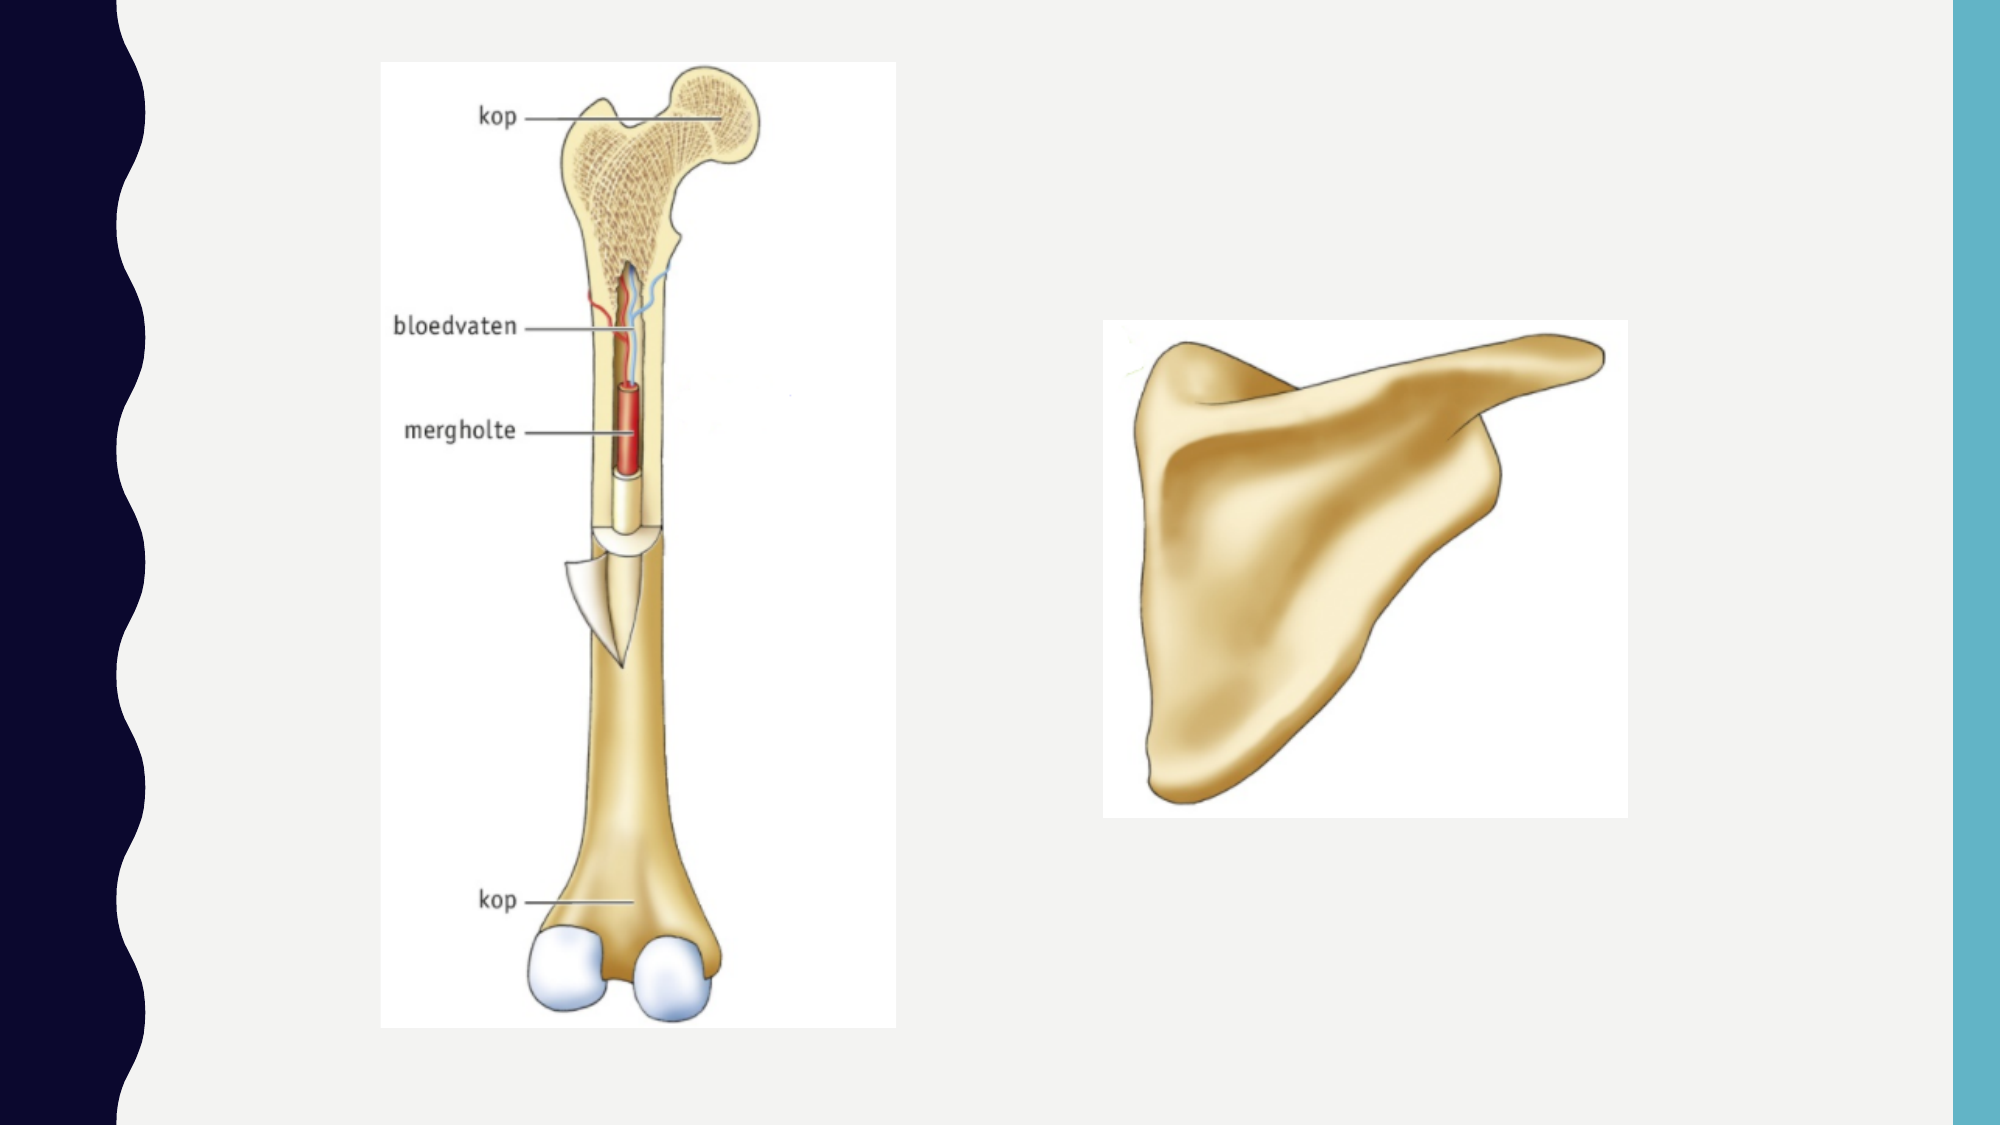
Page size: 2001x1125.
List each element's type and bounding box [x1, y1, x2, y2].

picture [380, 62, 897, 1028]
picture [1103, 320, 1628, 818]
